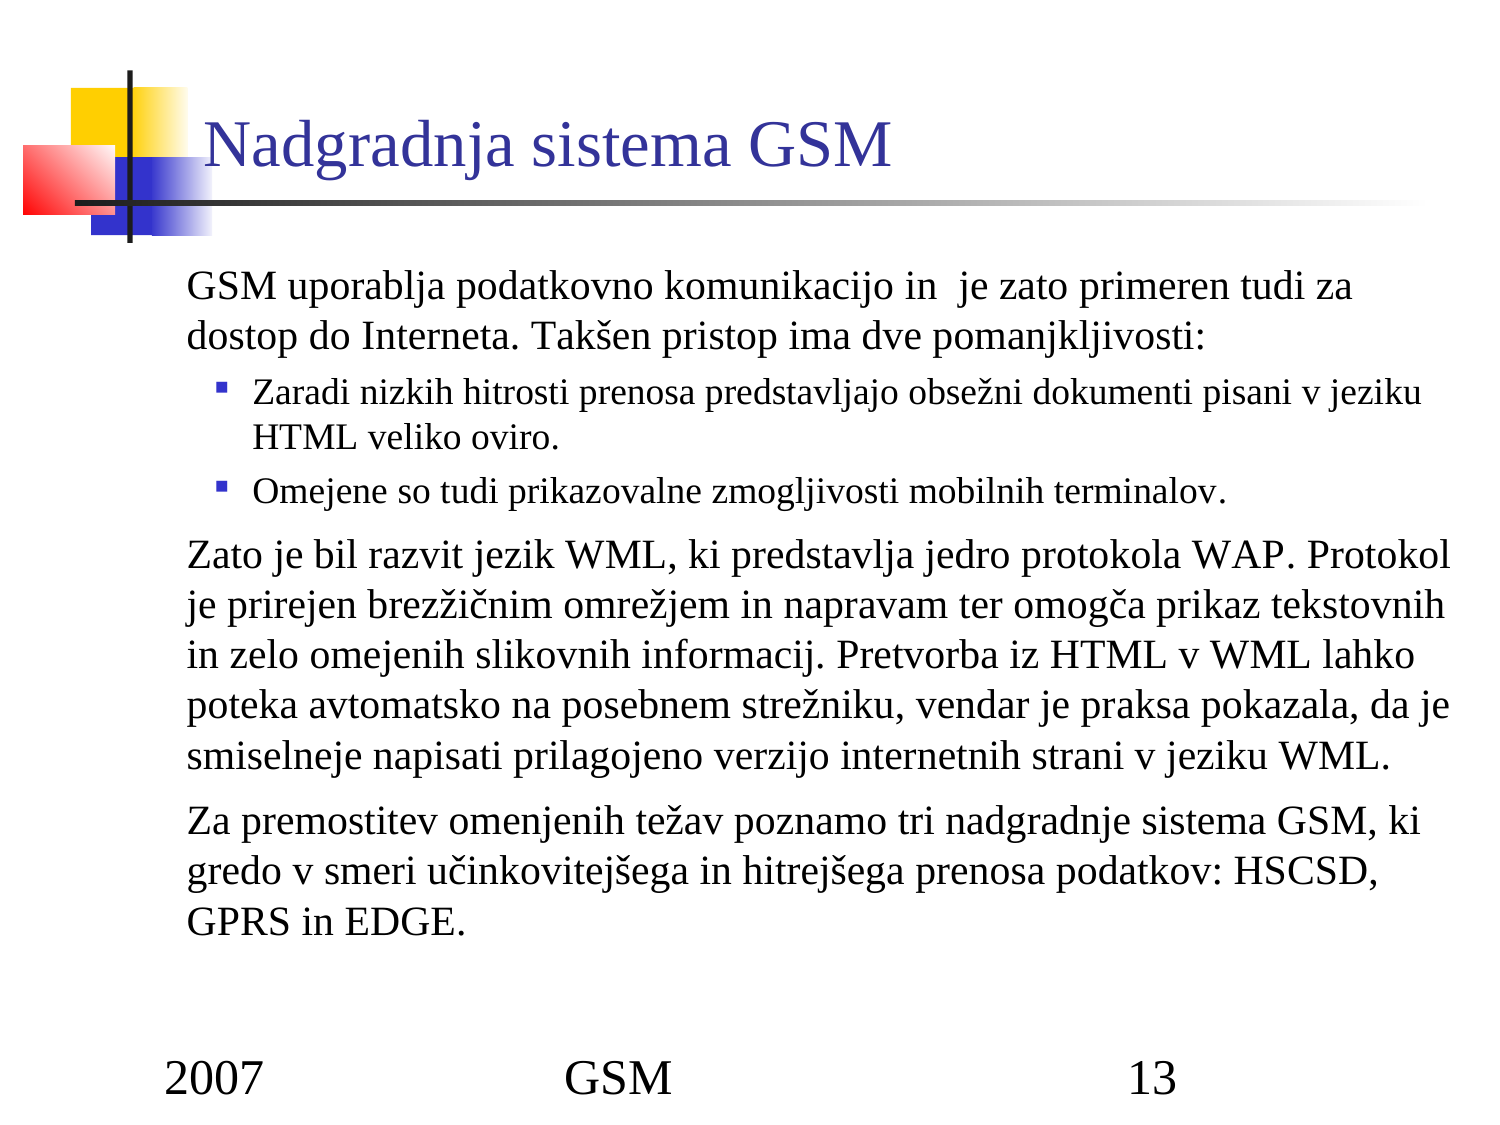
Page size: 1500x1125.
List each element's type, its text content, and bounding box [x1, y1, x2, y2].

title Nadgradnja sistema GSM [188, 92, 1468, 188]
list GSM uporablja podatkovno komunikacijo in je zato primeren tudi za dostop do Interneta. Takšen pristop ima dve pomanjkljivosti: Zaradi nizkih hitrosti prenosa predstavljajo obsežni dokumenti pisani v jeziku HTML veliko oviro. Omejene so tudi prikazovalne zmogljivosti mobilnih terminalov. Zato je bil razvit jezik WML, ki predstavlja jedro protokola WAP. Protokol je prirejen brezžičnim omrežjem in napravam ter omogča prikaz tekstovnih in zelo omejenih slikovnih informacij. Pretvorba iz HTML v WML lahko poteka avtomatsko na posebnem strežniku, vendar je praksa pokazala, da je smiselneje napisati prilagojeno verzijo internetnih strani v jeziku WML. Za premostitev omenjenih težav poznamo tri nadgradnje sistema GSM, ki gredo v smeri učinkovitejšega in hitrejšega prenosa podatkov: HSCSD, GPRS in EDGE. [50, 249, 1469, 1017]
